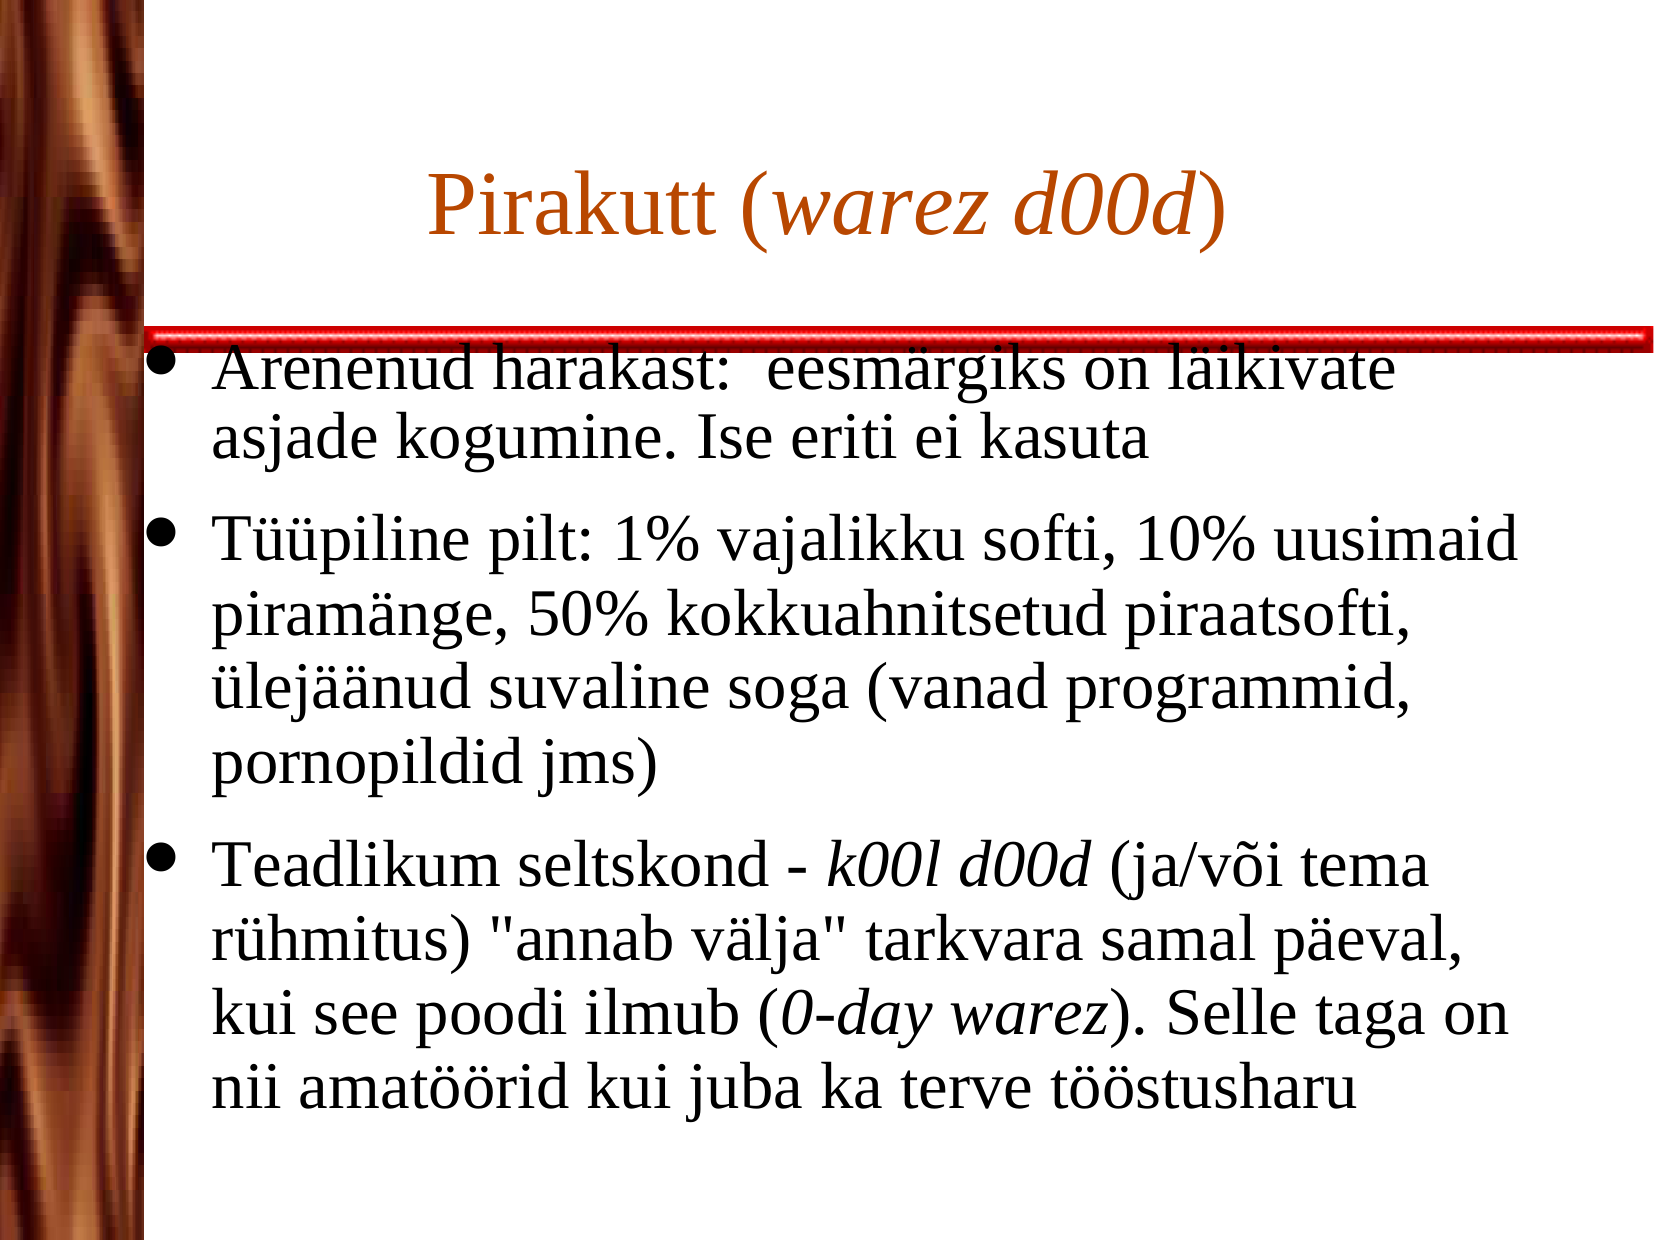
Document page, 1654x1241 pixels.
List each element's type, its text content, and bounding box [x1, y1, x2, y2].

list Arenenud harakast: eesmärgiks on läikivate asjade kogumine. Ise eriti ei kasuta Tüüpiline pilt: 1% vajalikku softi, 10% uusimaid piramänge, 50% kokkuahnitsetud piraatsofti, ülejäänud suvaline soga (vanad programmid, pornopildid jms) Teadlikum seltskond - k00l d00d (ja/või tema rühmitus) "annab välja" tarkvara samal päeval, kui see poodi ilmub (0-day warez). Selle taga on nii amatöörid kui juba ka terve tööstusharu [130, 334, 1543, 1129]
title Pirakutt (warez d00d) [121, 102, 1534, 310]
picture [0, 0, 1654, 1240]
